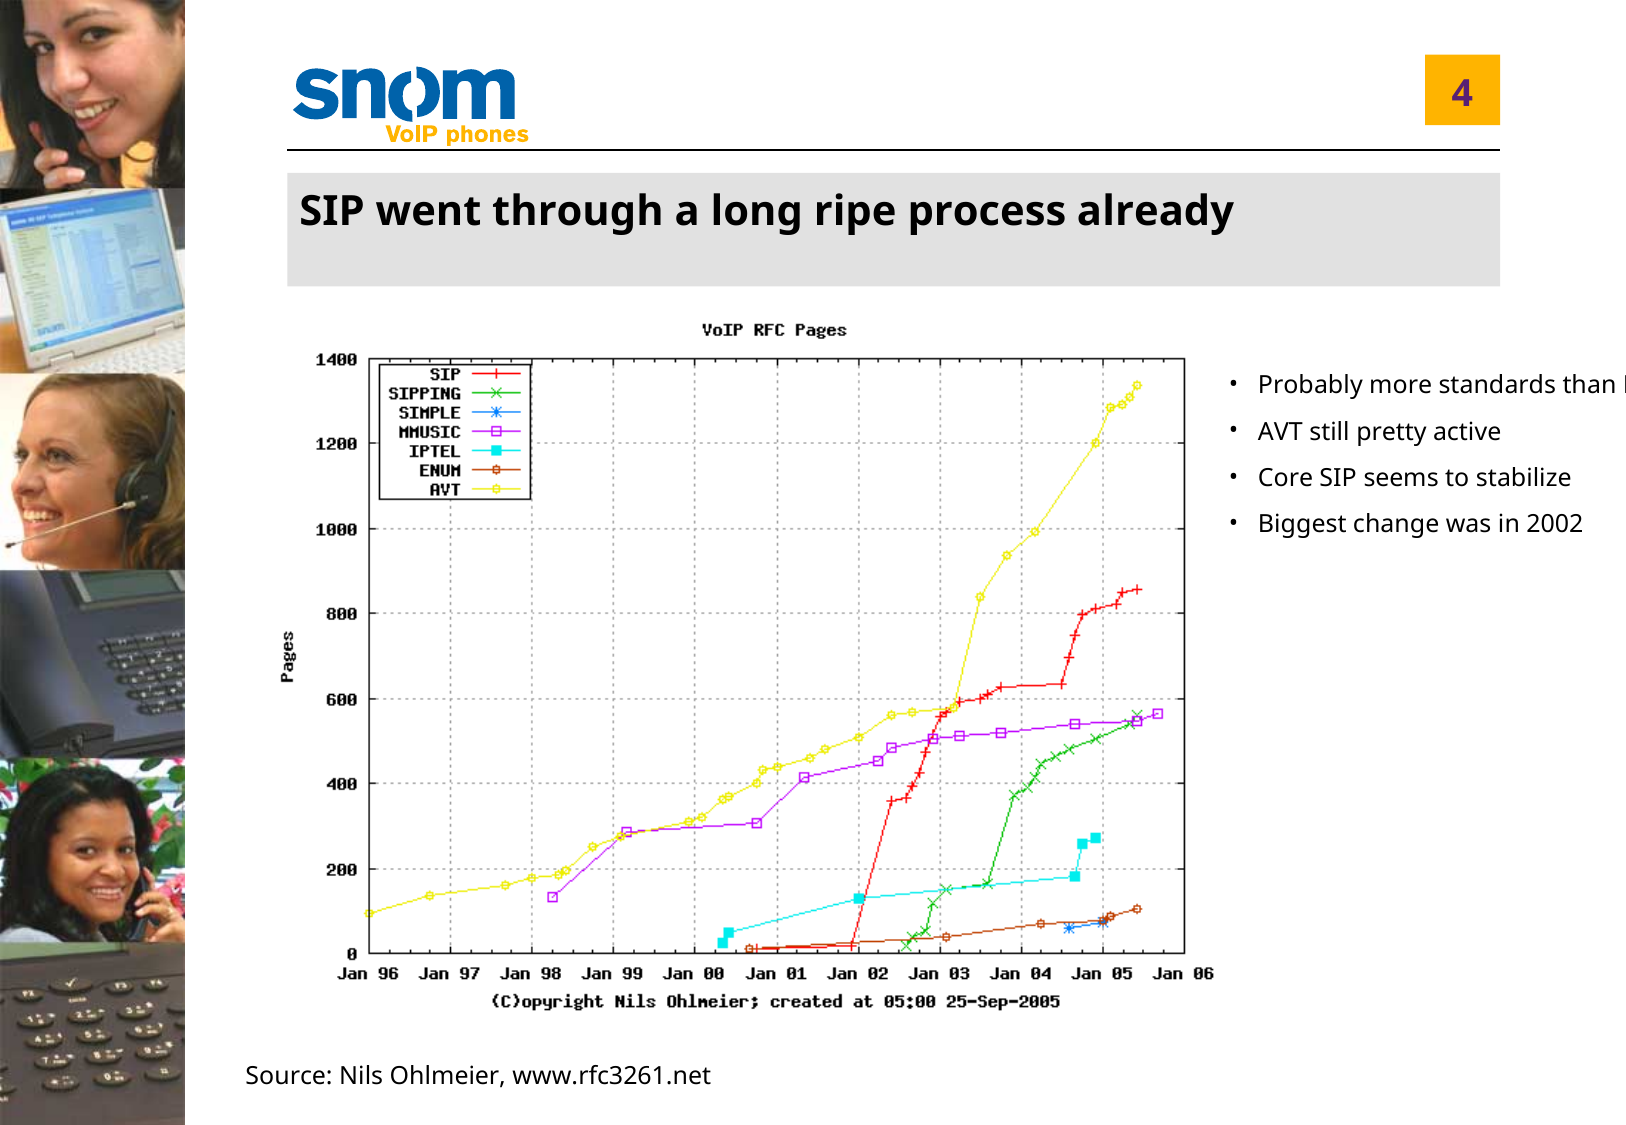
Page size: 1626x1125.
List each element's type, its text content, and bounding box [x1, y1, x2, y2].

text_box Probably more standards than H323 AVT still pretty active Core SIP seems to stabilize Biggest change was in 2002 [1215, 361, 1626, 547]
picture [0, 0, 185, 1125]
title SIP went through a long ripe process already [287, 172, 1501, 287]
text_box Source: Nils Ohlmeier, www.rfc3261.net [230, 1052, 770, 1099]
picture [268, 302, 1215, 1012]
